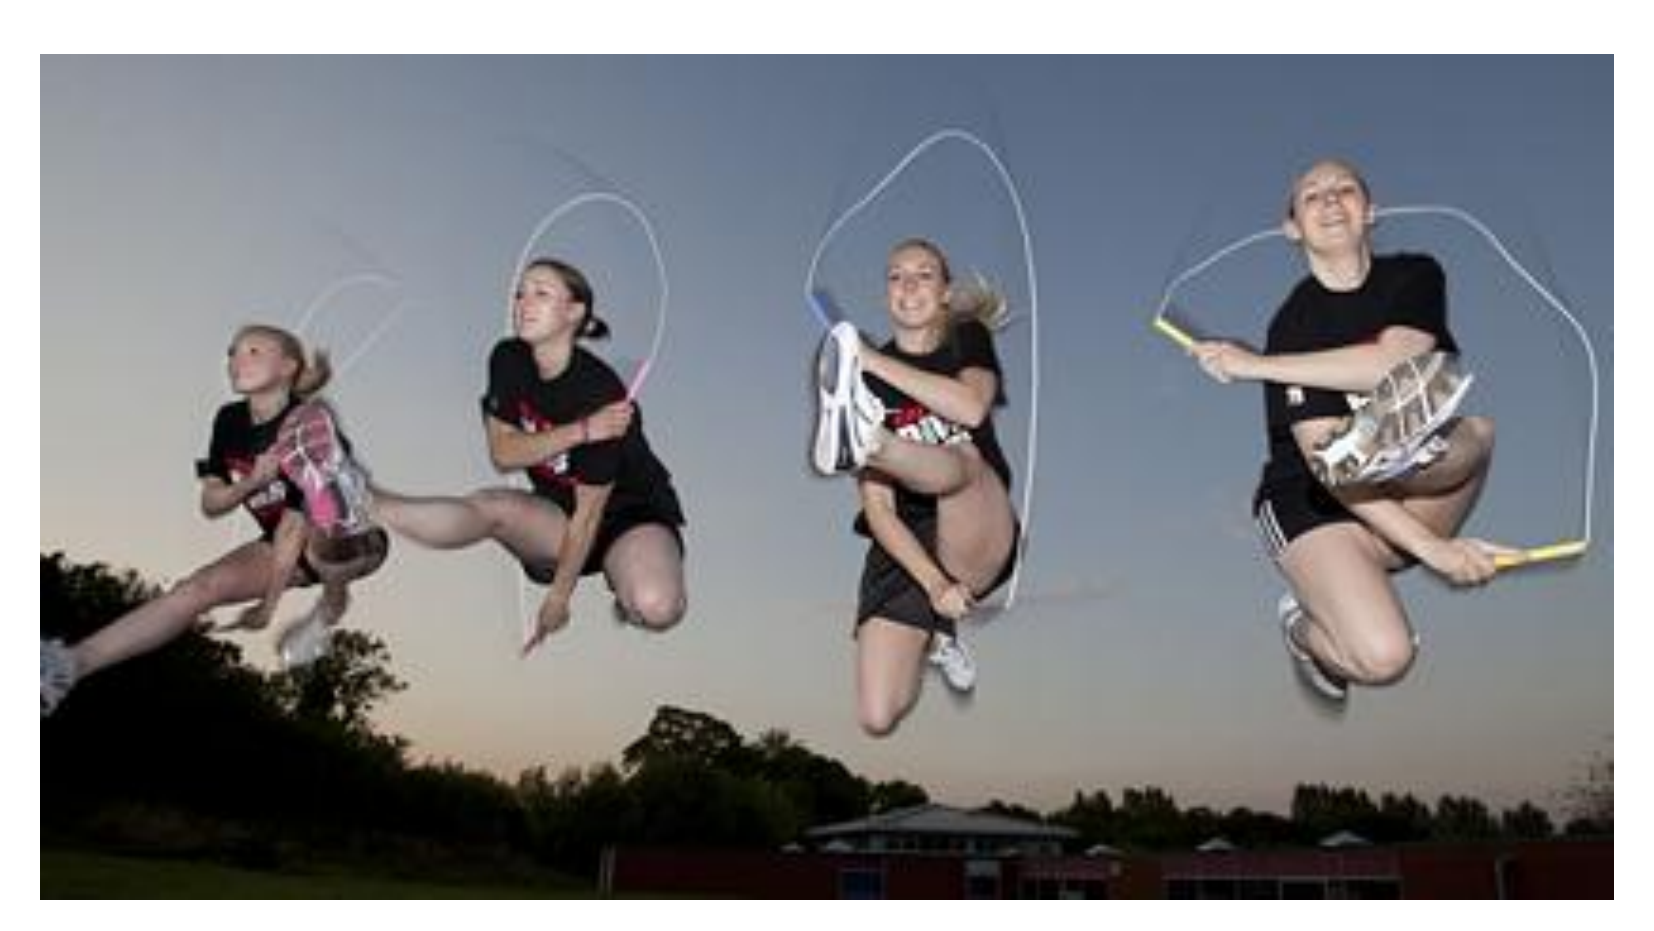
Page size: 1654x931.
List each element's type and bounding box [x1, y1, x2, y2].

picture [40, 54, 1614, 901]
